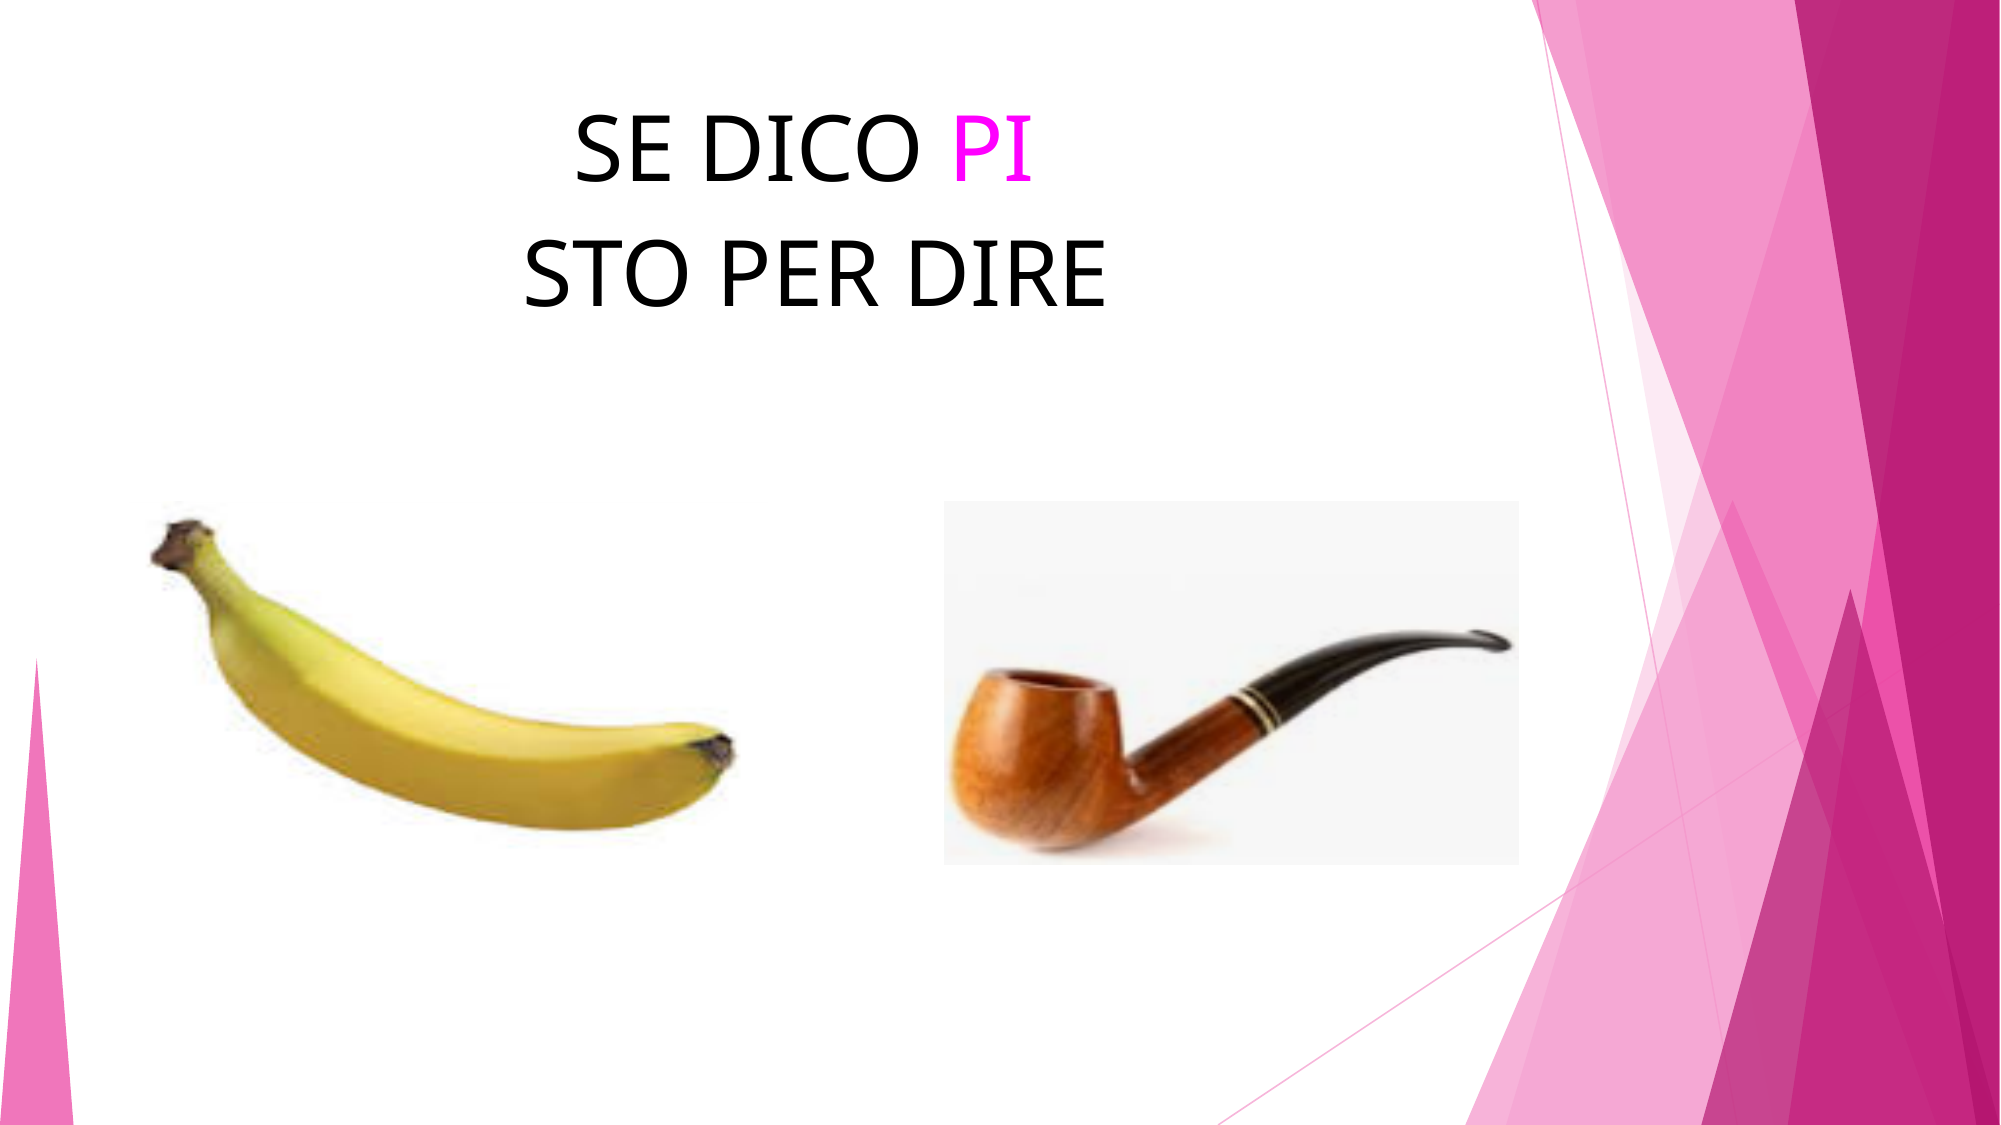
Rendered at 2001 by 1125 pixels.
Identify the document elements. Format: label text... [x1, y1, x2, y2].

title SE DICO PI STO PER DIRE [111, 99, 1522, 317]
picture [944, 501, 1519, 865]
picture [129, 501, 768, 884]
